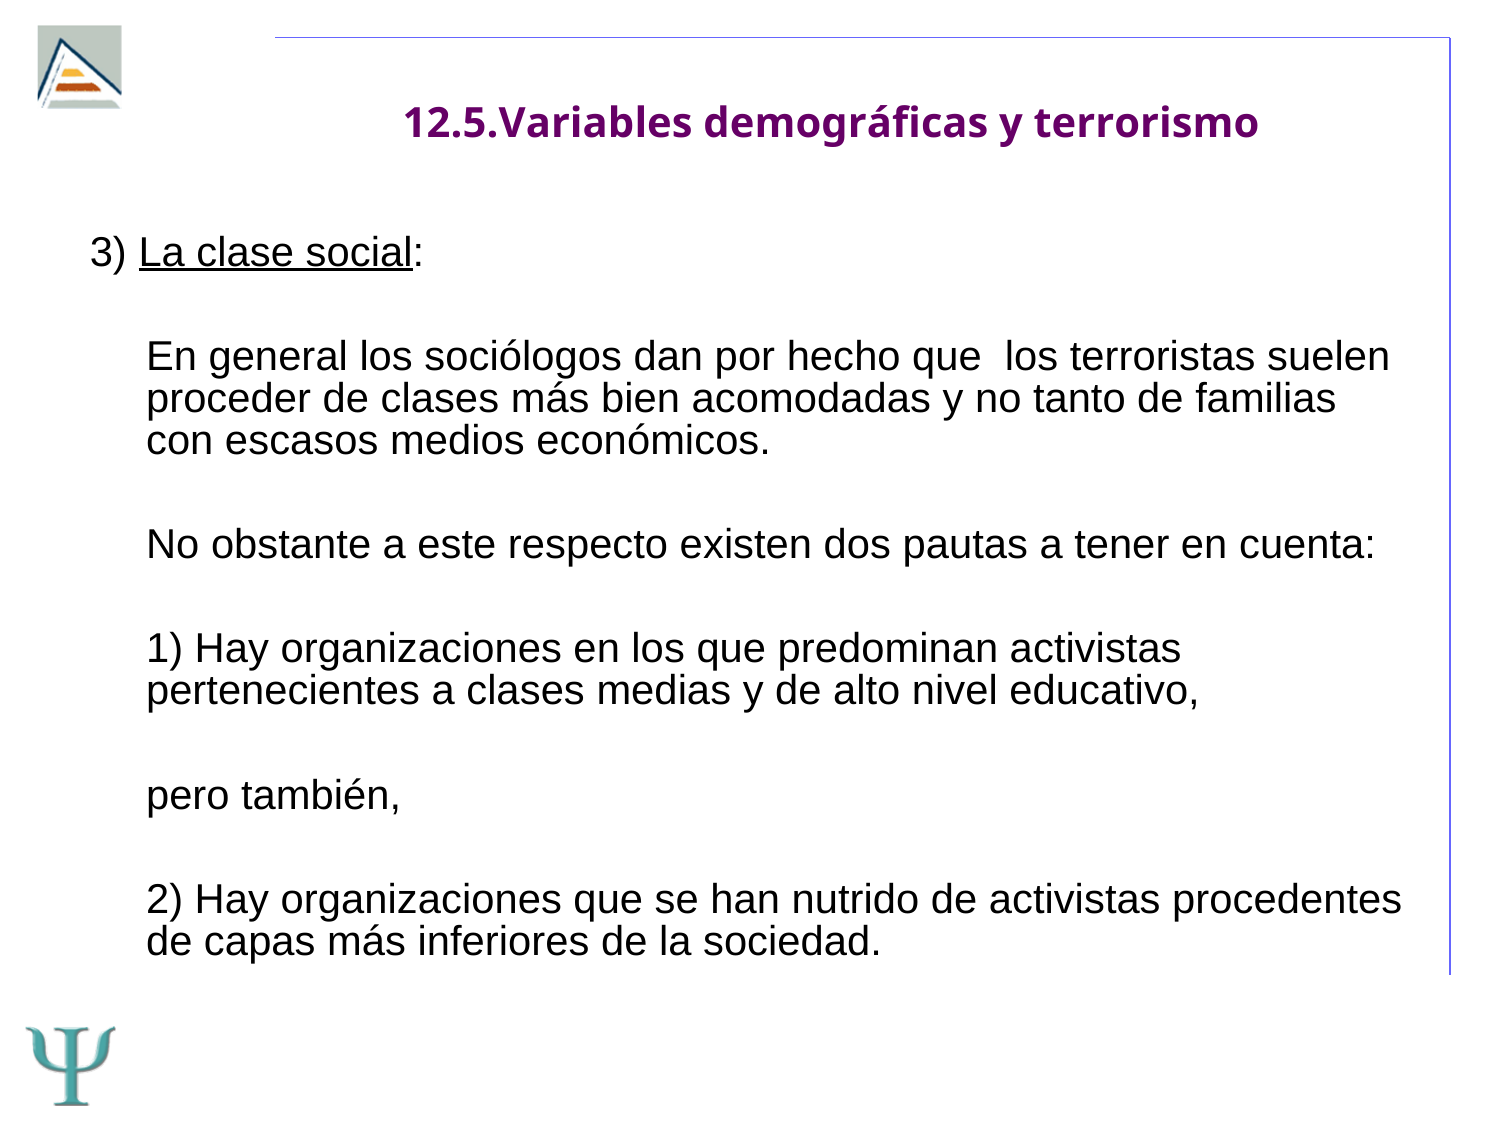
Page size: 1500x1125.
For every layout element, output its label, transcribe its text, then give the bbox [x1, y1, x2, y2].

picture [37, 24, 122, 109]
picture [24, 1024, 75, 1106]
list 3) La clase social: En general los sociólogos dan por hecho que los terroristas suelen proceder de clases más bien acomodadas y no tanto de familias con escasos medios económicos. No obstante a este respecto existen dos pautas a tener en cuenta: 1) Hay organizaciones en los que predominan activistas pertenecientes a clases medias y de alto nivel educativo, pero también, 2) Hay organizaciones que se han nutrido de activistas procedentes de capas más inferiores de la sociedad. [75, 224, 1426, 1125]
title 12.5.Variables demográficas y terrorismo [262, 74, 1401, 168]
